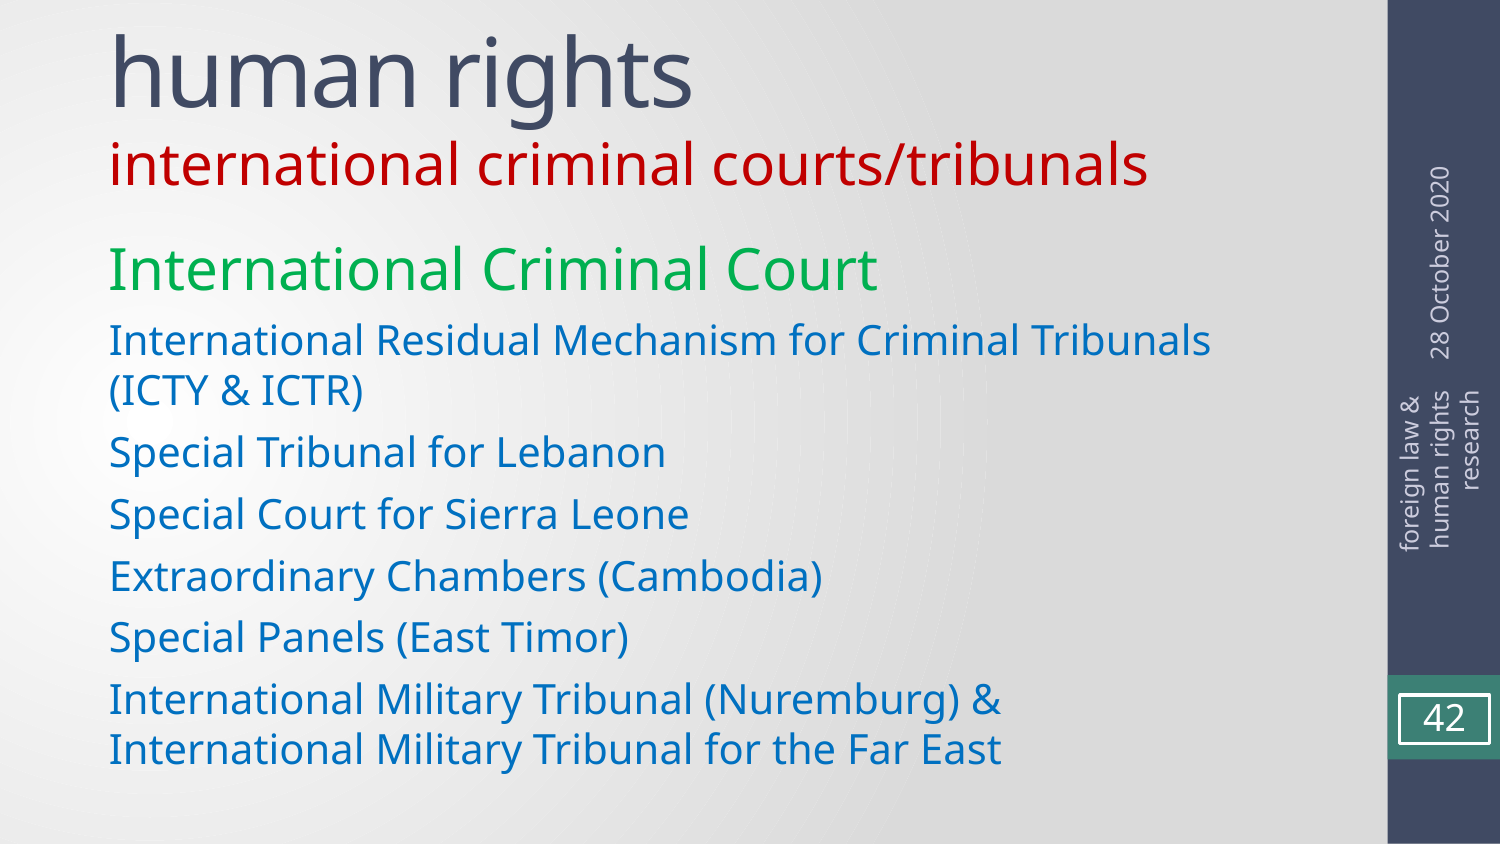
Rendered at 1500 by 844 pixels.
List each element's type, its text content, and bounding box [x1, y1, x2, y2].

slide_number 28 October 2020 [1408, 75, 1469, 375]
list International Criminal Court International Residual Mechanism for Criminal Tribunals (ICTY & ICTR) Special Tribunal for Lebanon Special Court for Sierra Leone Extraordinary Chambers (Cambodia) Special Panels (East Timor) International Military Tribunal (Nuremburg) & International Military Tribunal for the Far East [75, 225, 1276, 788]
footer foreign law & human rights research [1408, 375, 1469, 667]
title human rights international criminal courts/tribunals [75, 33, 1325, 175]
slide_number <number> [1399, 695, 1490, 744]
